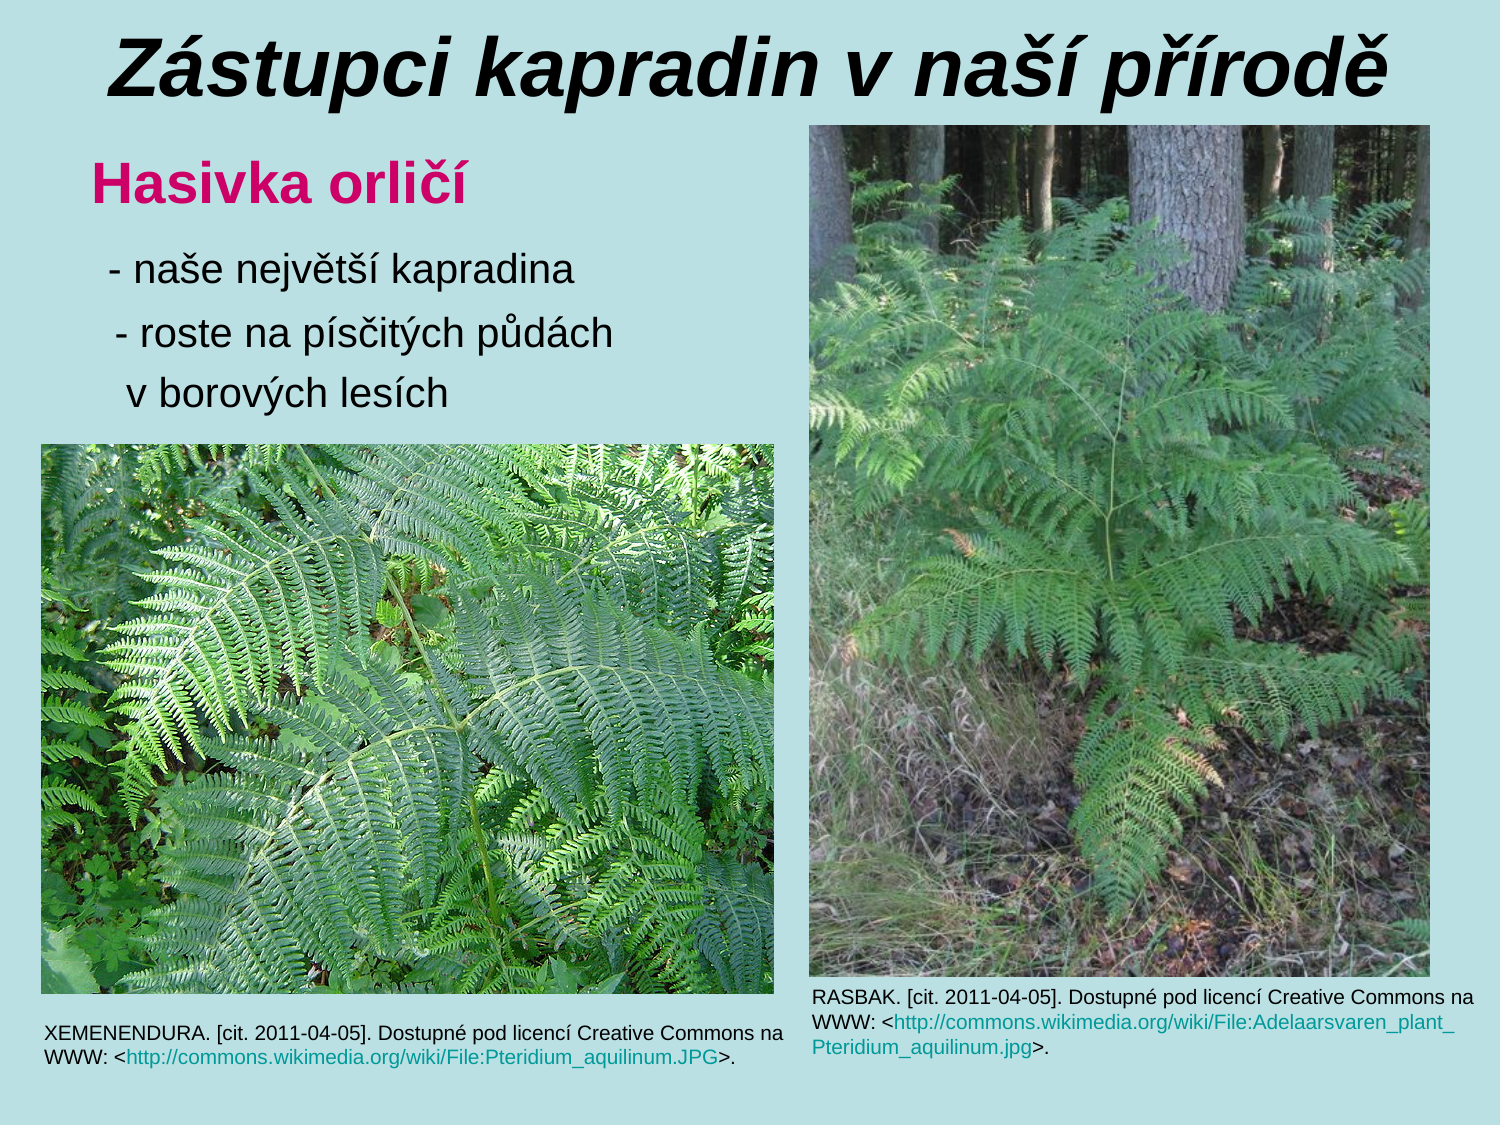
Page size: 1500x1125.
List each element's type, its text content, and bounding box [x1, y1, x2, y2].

title Zástupci kapradin v naší přírodě [75, 0, 1426, 126]
list Hasivka orličí - naše největší kapradina - roste na písčitých půdách v borových lesích [76, 137, 740, 444]
picture [809, 125, 1430, 976]
text_box RASBAK. [cit. 2011-04-05]. Dostupné pod licencí Creative Commons na WWW: <http://commons.wikimedia.org/wiki/File:Adelaarsvaren_plant_Pteridium_aquilinum.jpg>. [797, 976, 1500, 1067]
picture [41, 444, 774, 994]
text_box XEMENENDURA. [cit. 2011-04-05]. Dostupné pod licencí Creative Commons na WWW: <http://commons.wikimedia.org/wiki/File:Pteridium_aquilinum.JPG>. [29, 1011, 804, 1077]
